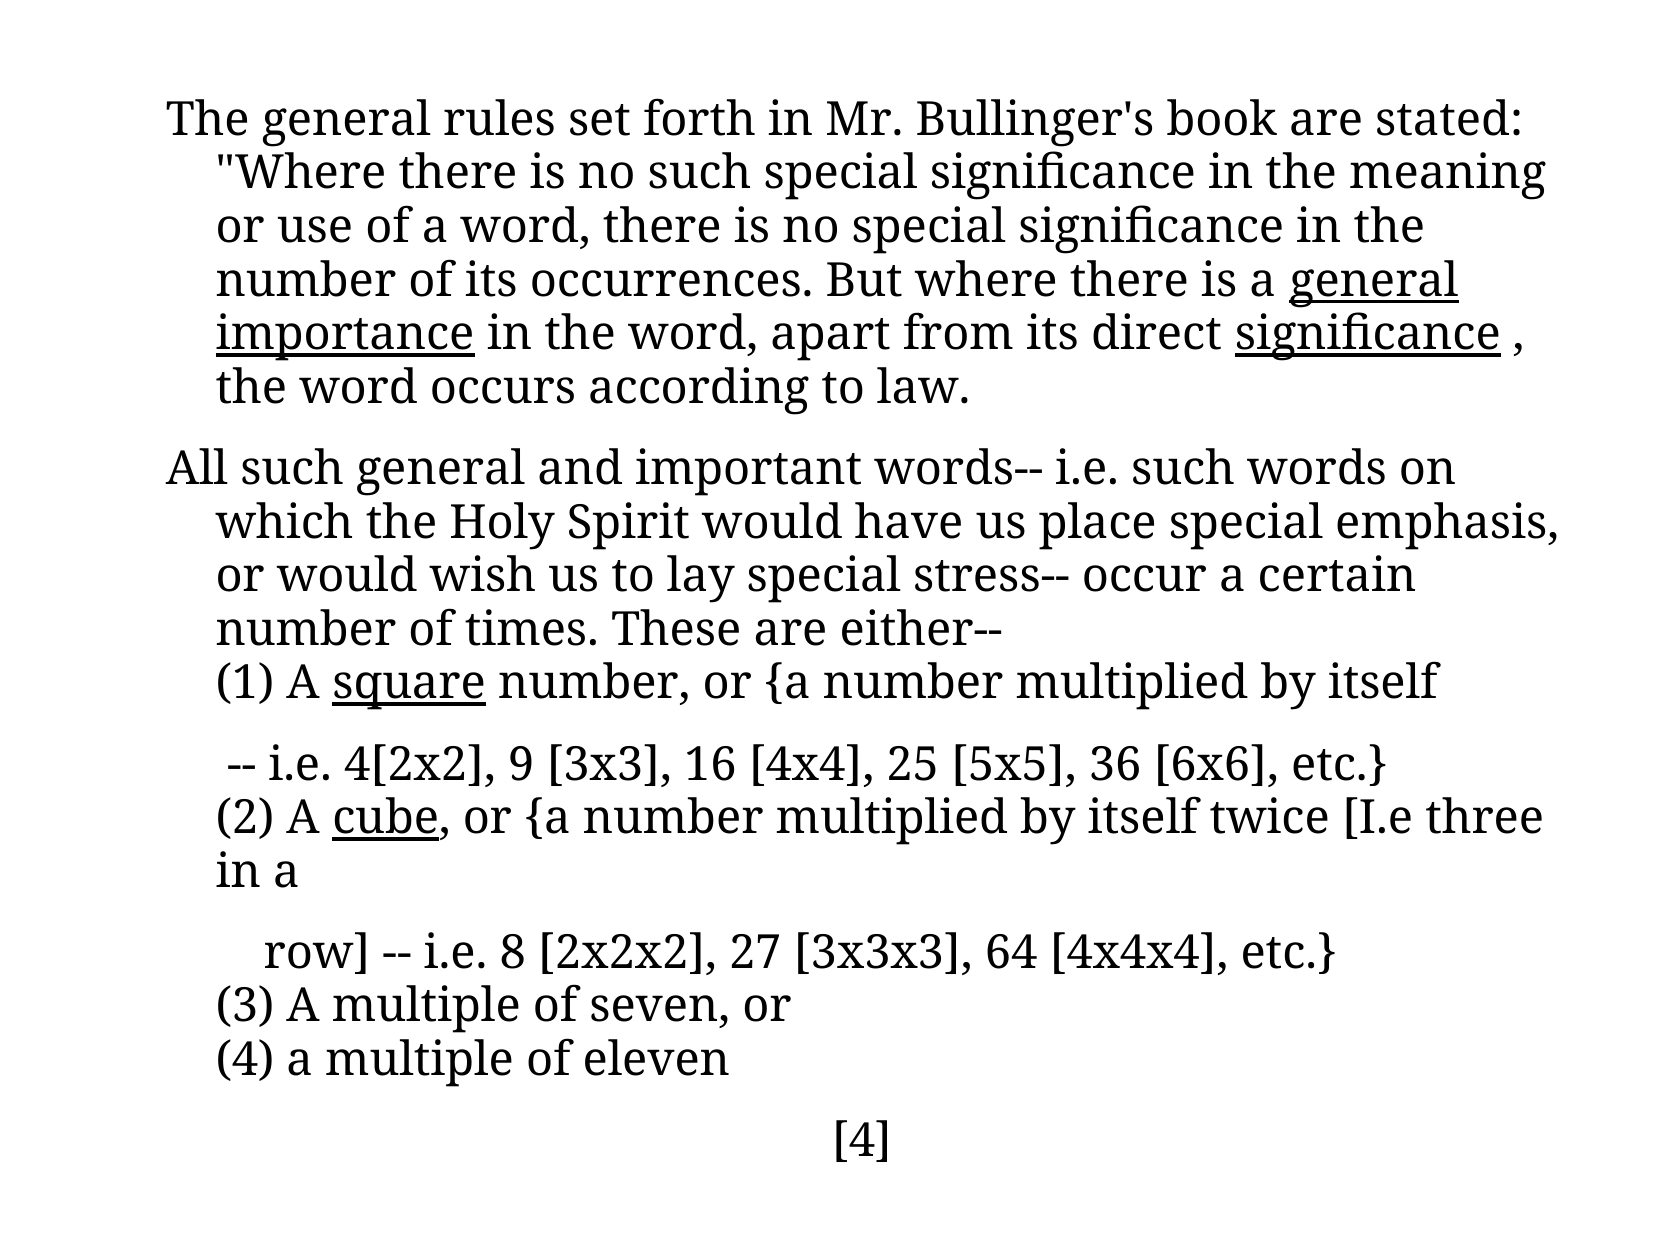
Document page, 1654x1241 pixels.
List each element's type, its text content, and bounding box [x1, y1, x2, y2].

list The general rules set forth in Mr. Bullinger's book are stated: "Where there is no such special significance in the meaning or use of a word, there is no special significance in the number of its occurrences. But where there is a general importance in the word, apart from its direct significance , the word occurs according to law. All such general and important words-- i.e. such words on which the Holy Spirit would have us place special emphasis, or would wish us to lay special stress-- occur a certain number of times. These are either-- (1) A square number, or {a number multiplied by itself -- i.e. 4[2x2], 9 [3x3], 16 [4x4], 25 [5x5], 36 [6x6], etc.} (2) A cube, or {a number multiplied by itself twice [I.e three in a row] -- i.e. 8 [2x2x2], 27 [3x3x3], 64 [4x4x4], etc.} (3) A multiple of seven, or (4) a multiple of eleven [4] [82, 90, 1571, 1173]
